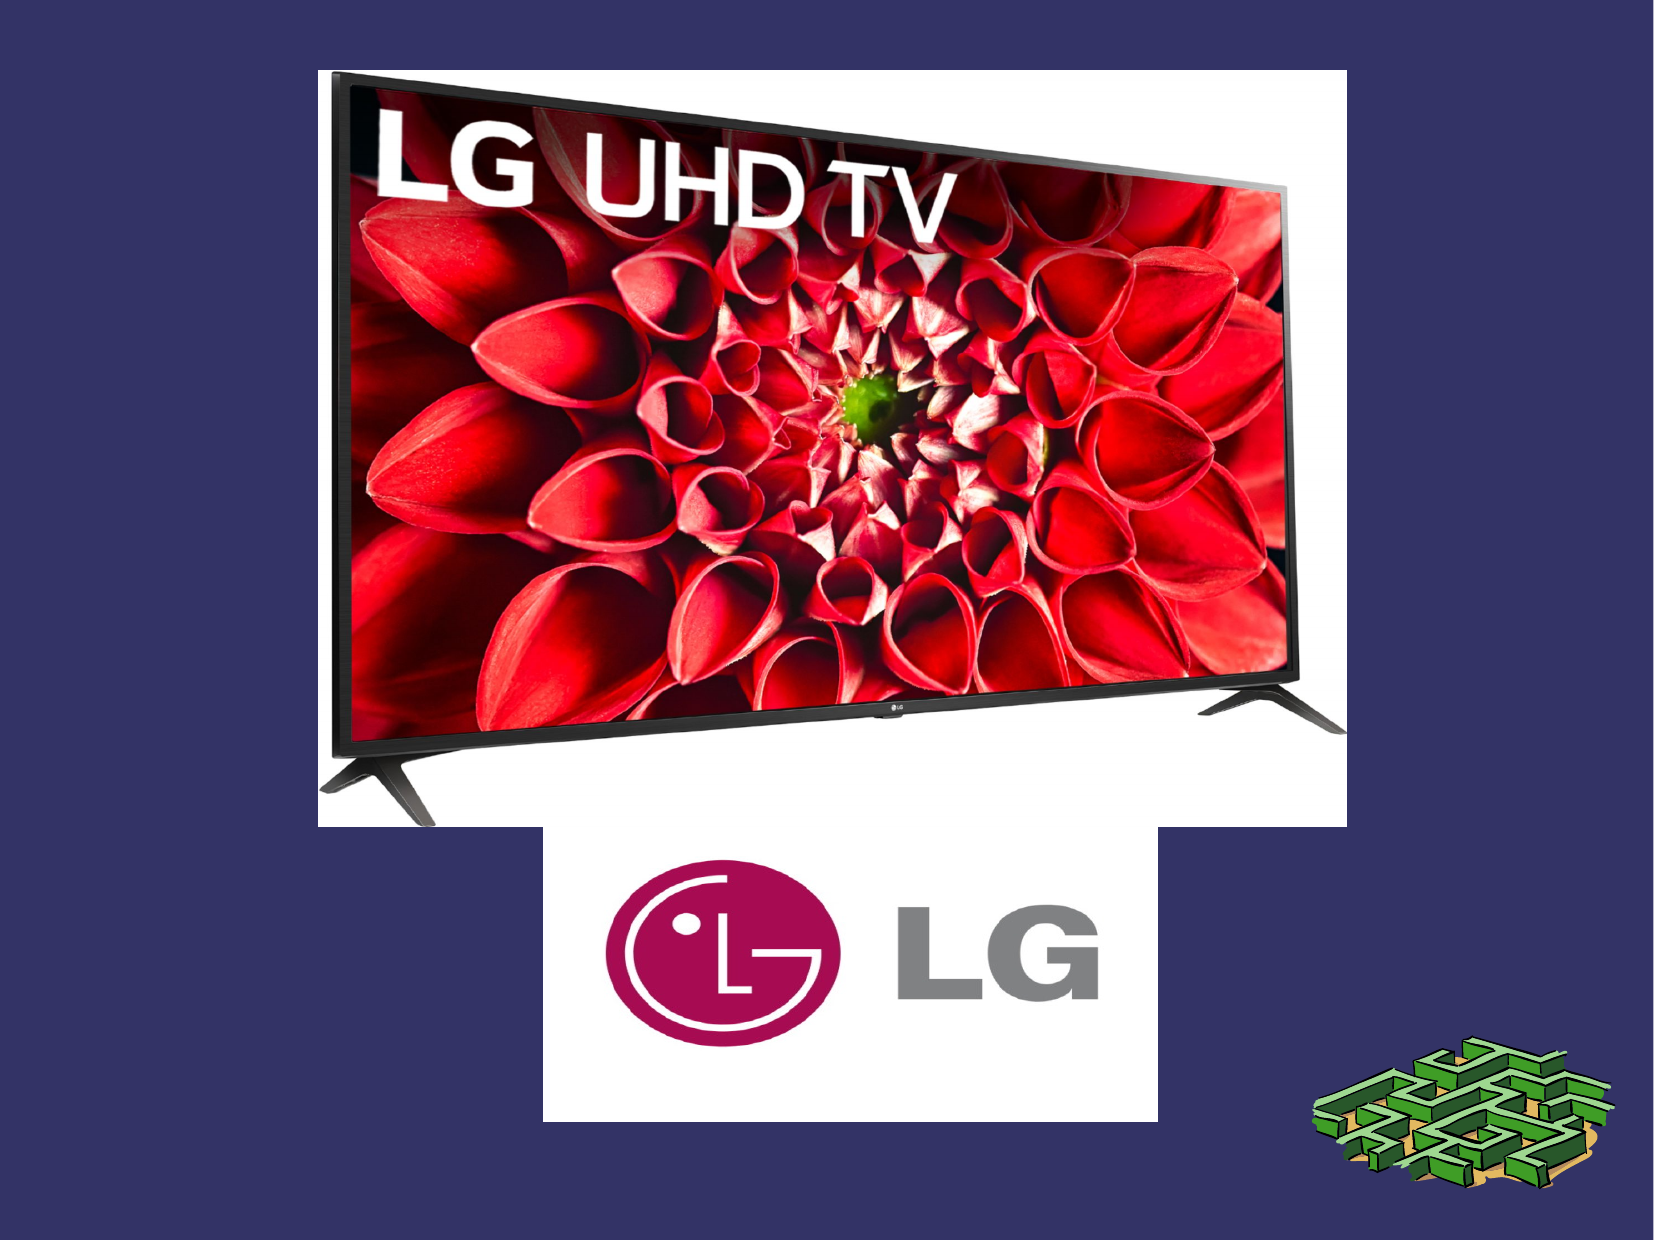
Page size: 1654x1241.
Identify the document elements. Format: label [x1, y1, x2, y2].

picture [318, 70, 1347, 1123]
